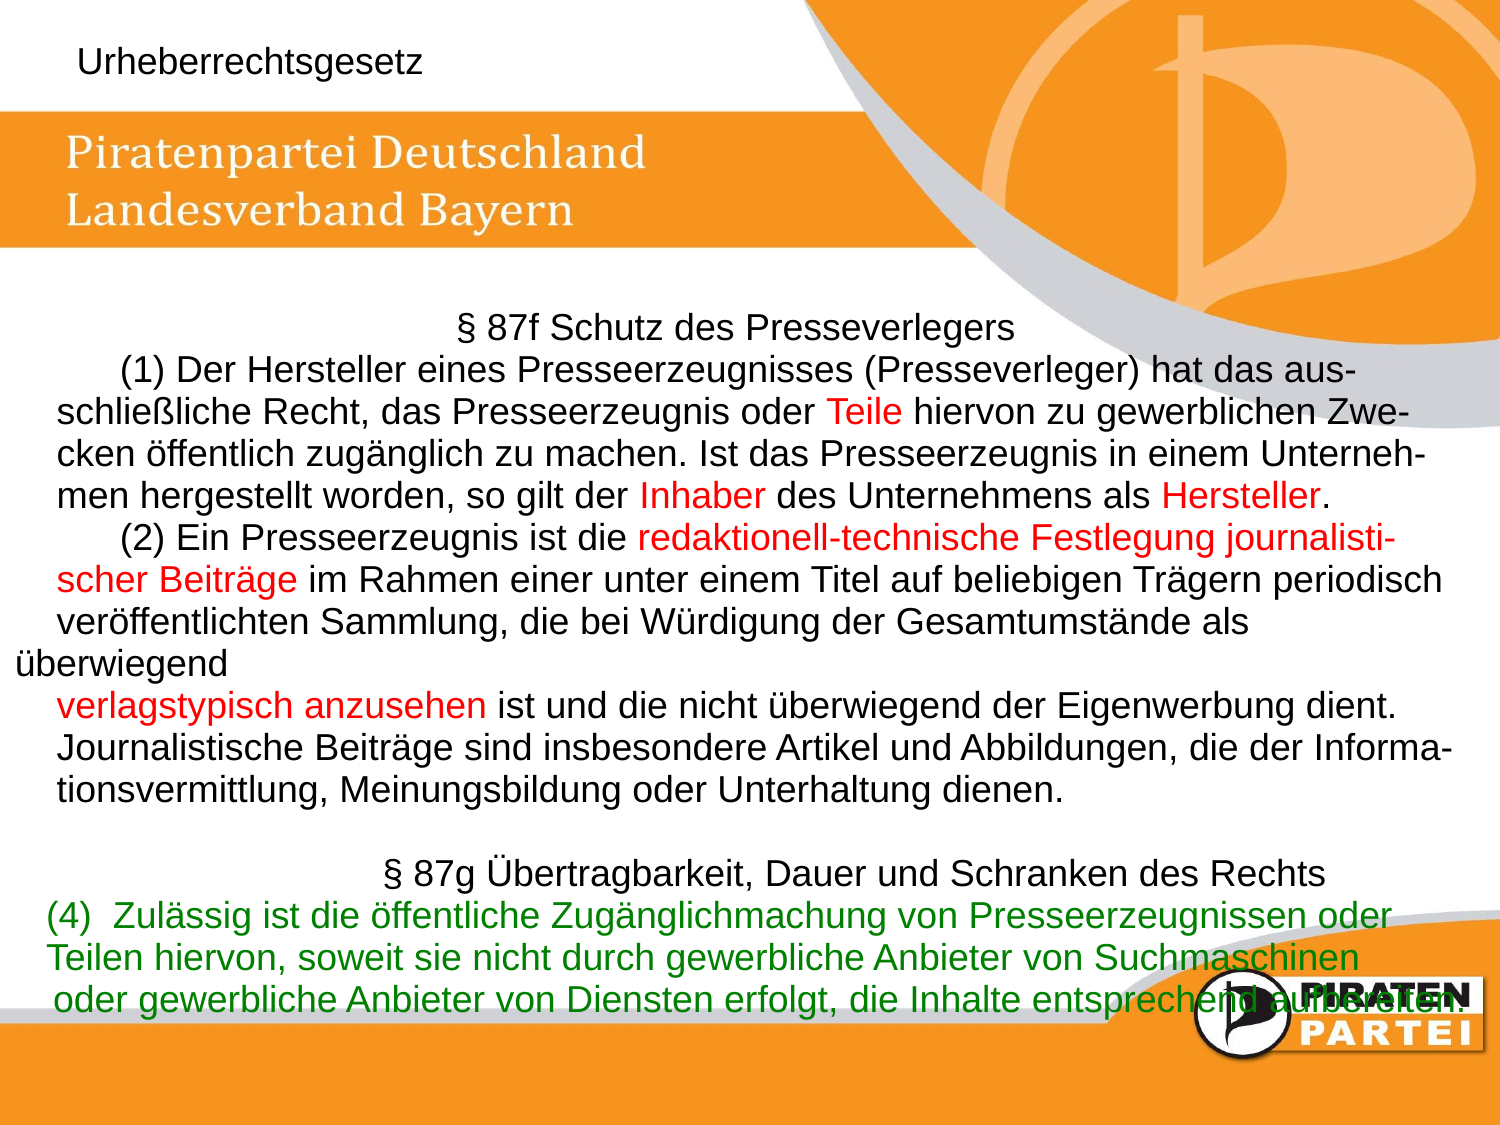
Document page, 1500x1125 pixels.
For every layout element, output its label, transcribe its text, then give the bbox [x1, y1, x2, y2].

text_box § 87f Schutz des Presseverlegers (1) Der Hersteller eines Presseerzeugnisses (Presseverleger) hat das aus- schließliche Recht, das Presseerzeugnis oder Teile hiervon zu gewerblichen Zwe- cken öffentlich zugänglich zu machen. Ist das Presseerzeugnis in einem Unterneh- men hergestellt worden, so gilt der Inhaber des Unternehmens als Hersteller. (2) Ein Presseerzeugnis ist die redaktionell-technische Festlegung journalisti- scher Beiträge im Rahmen einer unter einem Titel auf beliebigen Trägern periodisch veröffentlichten Sammlung, die bei Würdigung der Gesamtumstände als überwiegend verlagstypisch anzusehen ist und die nicht überwiegend der Eigenwerbung dient. Journalistische Beiträge sind insbesondere Artikel und Abbildungen, die der Informa- tionsvermittlung, Meinungsbildung oder Unterhaltung dienen. § 87g Übertragbarkeit, Dauer und Schranken des Rechts (4) Zulässig ist die öffentliche Zugänglichmachung von Presseerzeugnissen oder Teilen hiervon, soweit sie nicht durch gewerbliche Anbieter von Suchmaschinen oder gewerbliche Anbieter von Diensten erfolgt, die Inhalte entsprechend aufbereiten. [0, 257, 1489, 1029]
picture [0, 0, 1500, 1125]
text_box Urheberrechtsgesetz [61, 32, 450, 90]
